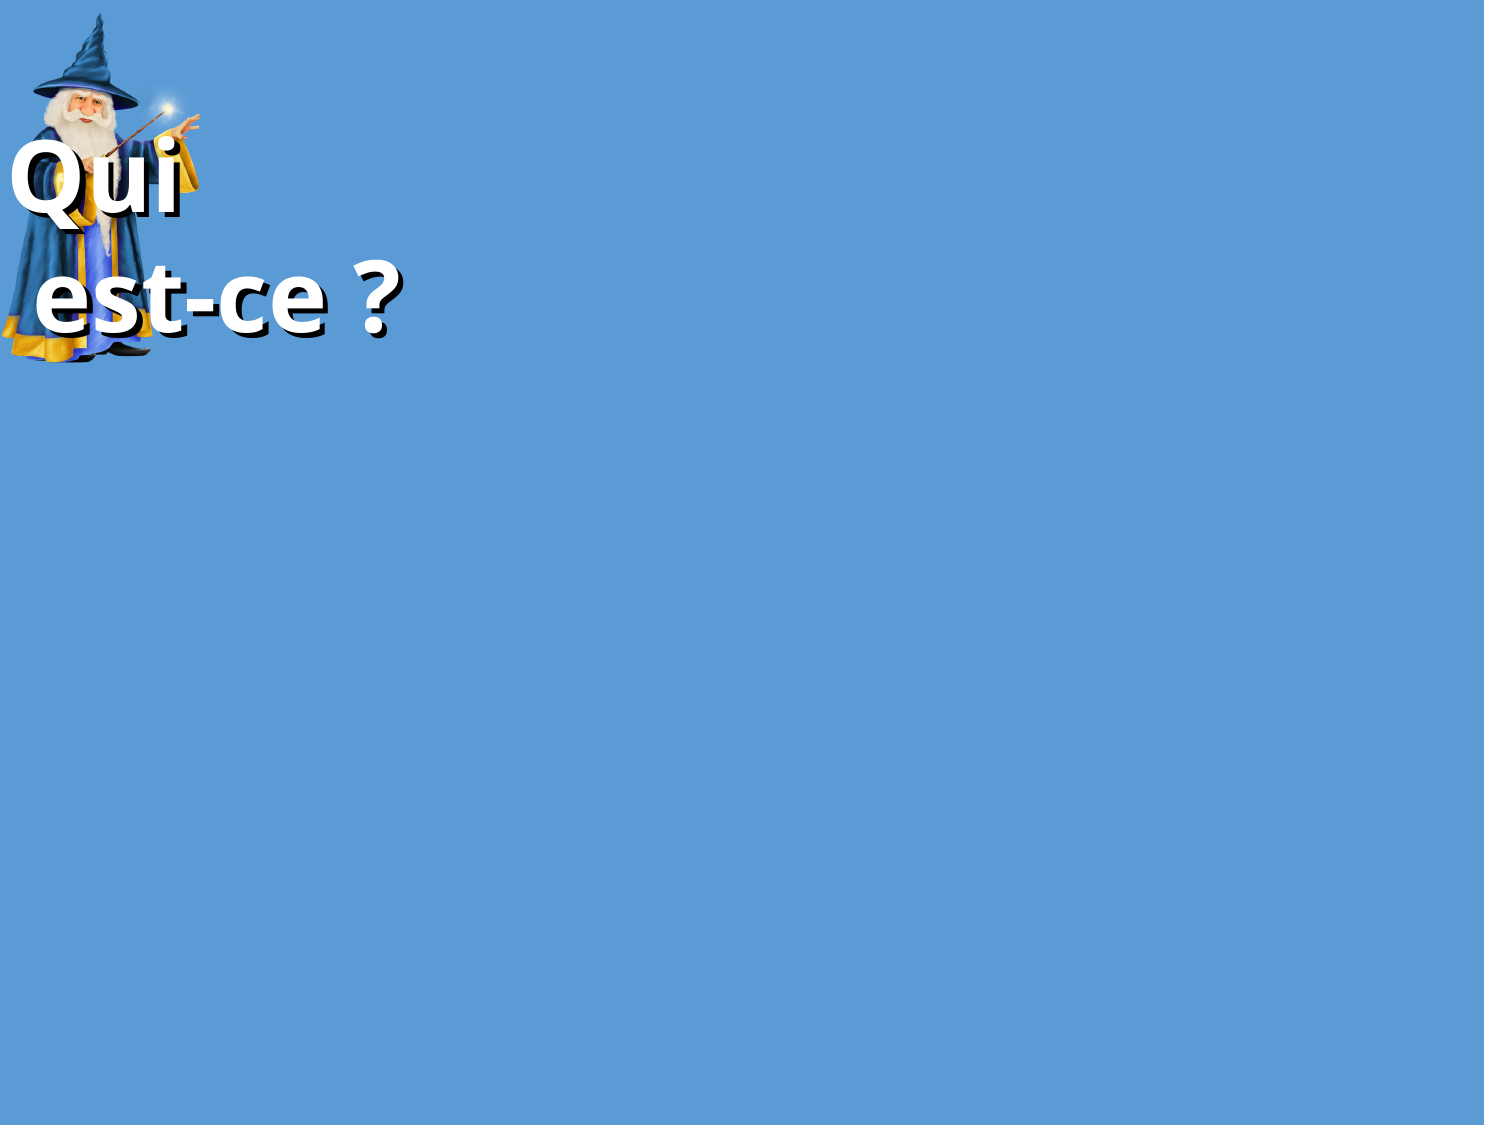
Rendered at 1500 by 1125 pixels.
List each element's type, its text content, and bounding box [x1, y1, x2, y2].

table_cell [0, 750, 371, 1125]
text_box Qui est-ce ? [0, 105, 417, 360]
table_header [1113, 0, 1484, 375]
picture [0, 12, 231, 105]
table_cell [742, 750, 1113, 1125]
table_header [0, 360, 371, 375]
table_header [742, 0, 1113, 375]
table_cell [1113, 750, 1484, 1125]
table_cell [1113, 375, 1484, 750]
table_header [0, 0, 371, 105]
table_cell [371, 375, 742, 750]
table_cell [0, 375, 371, 750]
table_cell [742, 375, 1113, 750]
table_header [371, 0, 742, 375]
table_cell [371, 750, 742, 1125]
